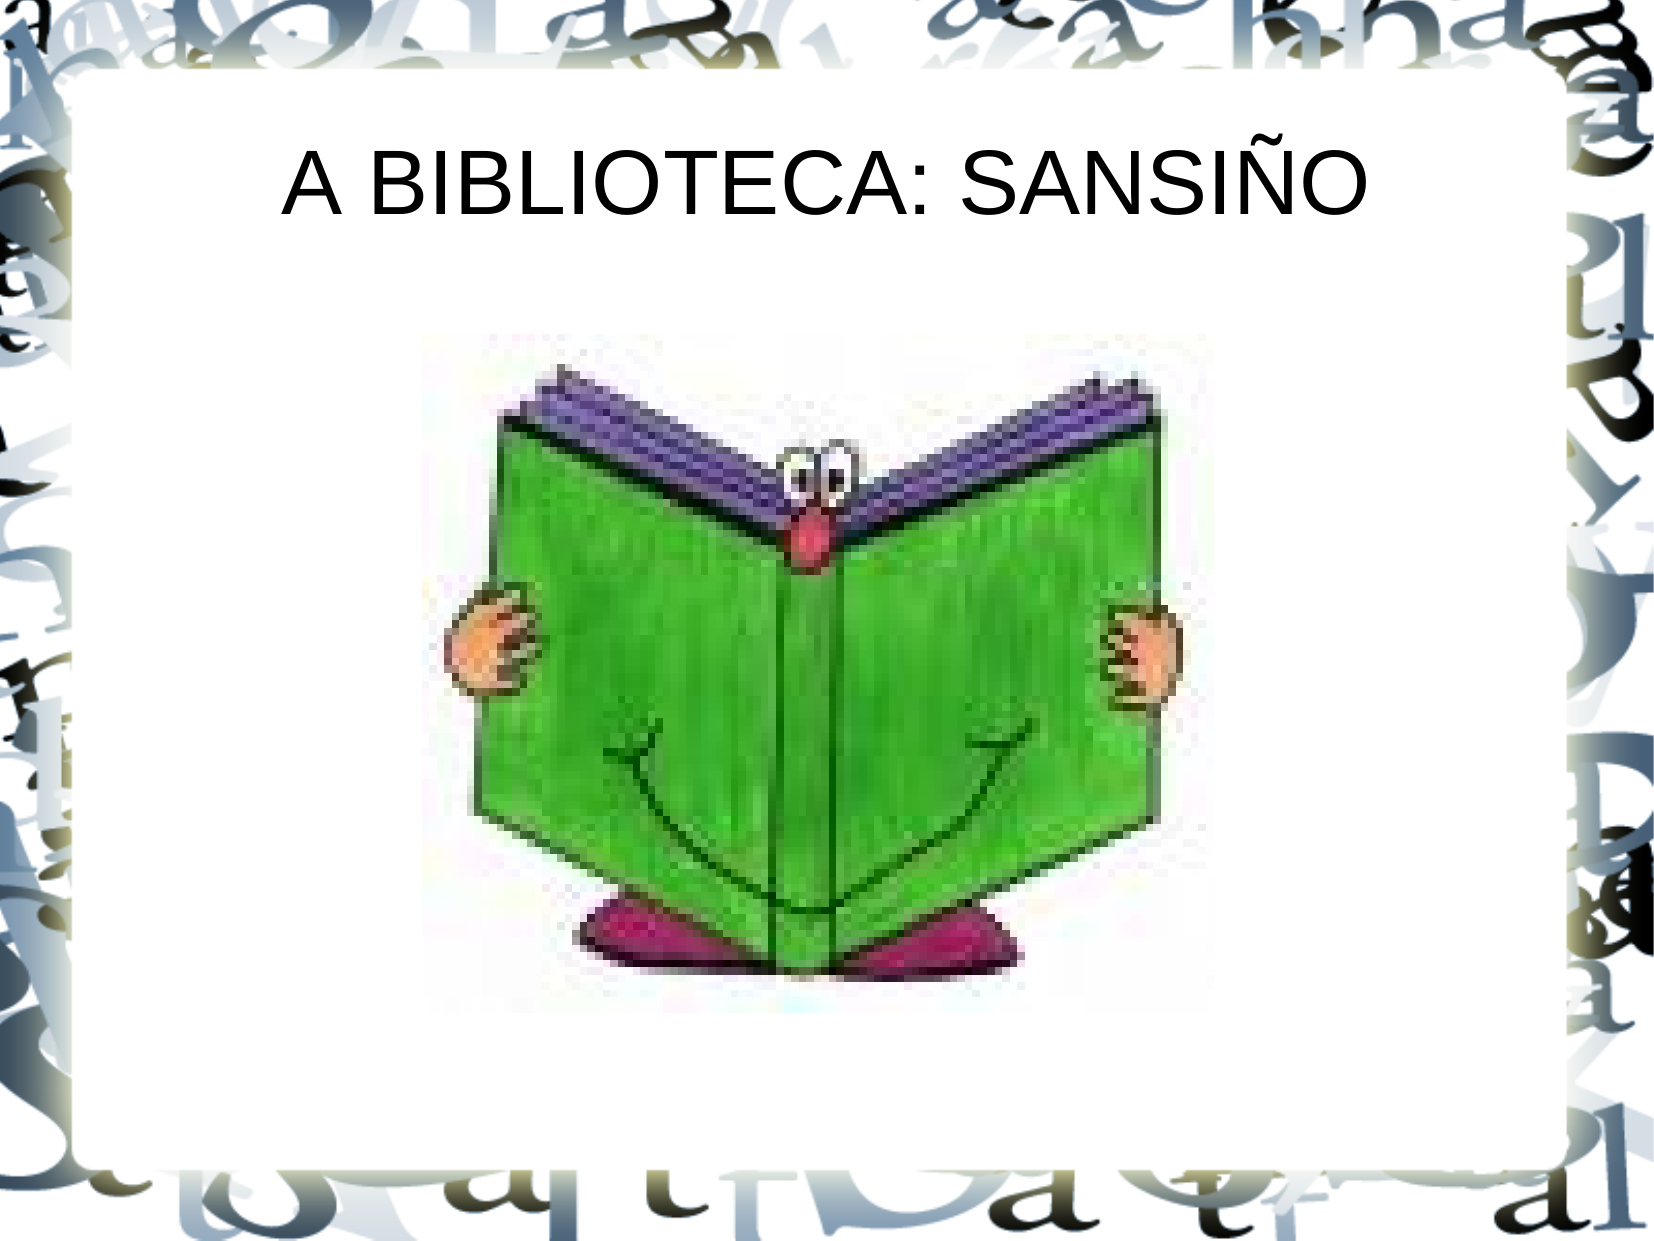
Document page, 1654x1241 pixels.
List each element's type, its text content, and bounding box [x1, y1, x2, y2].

picture [0, 0, 1654, 1241]
title A BIBLIOTECA: SANSIÑO [82, 78, 1571, 287]
